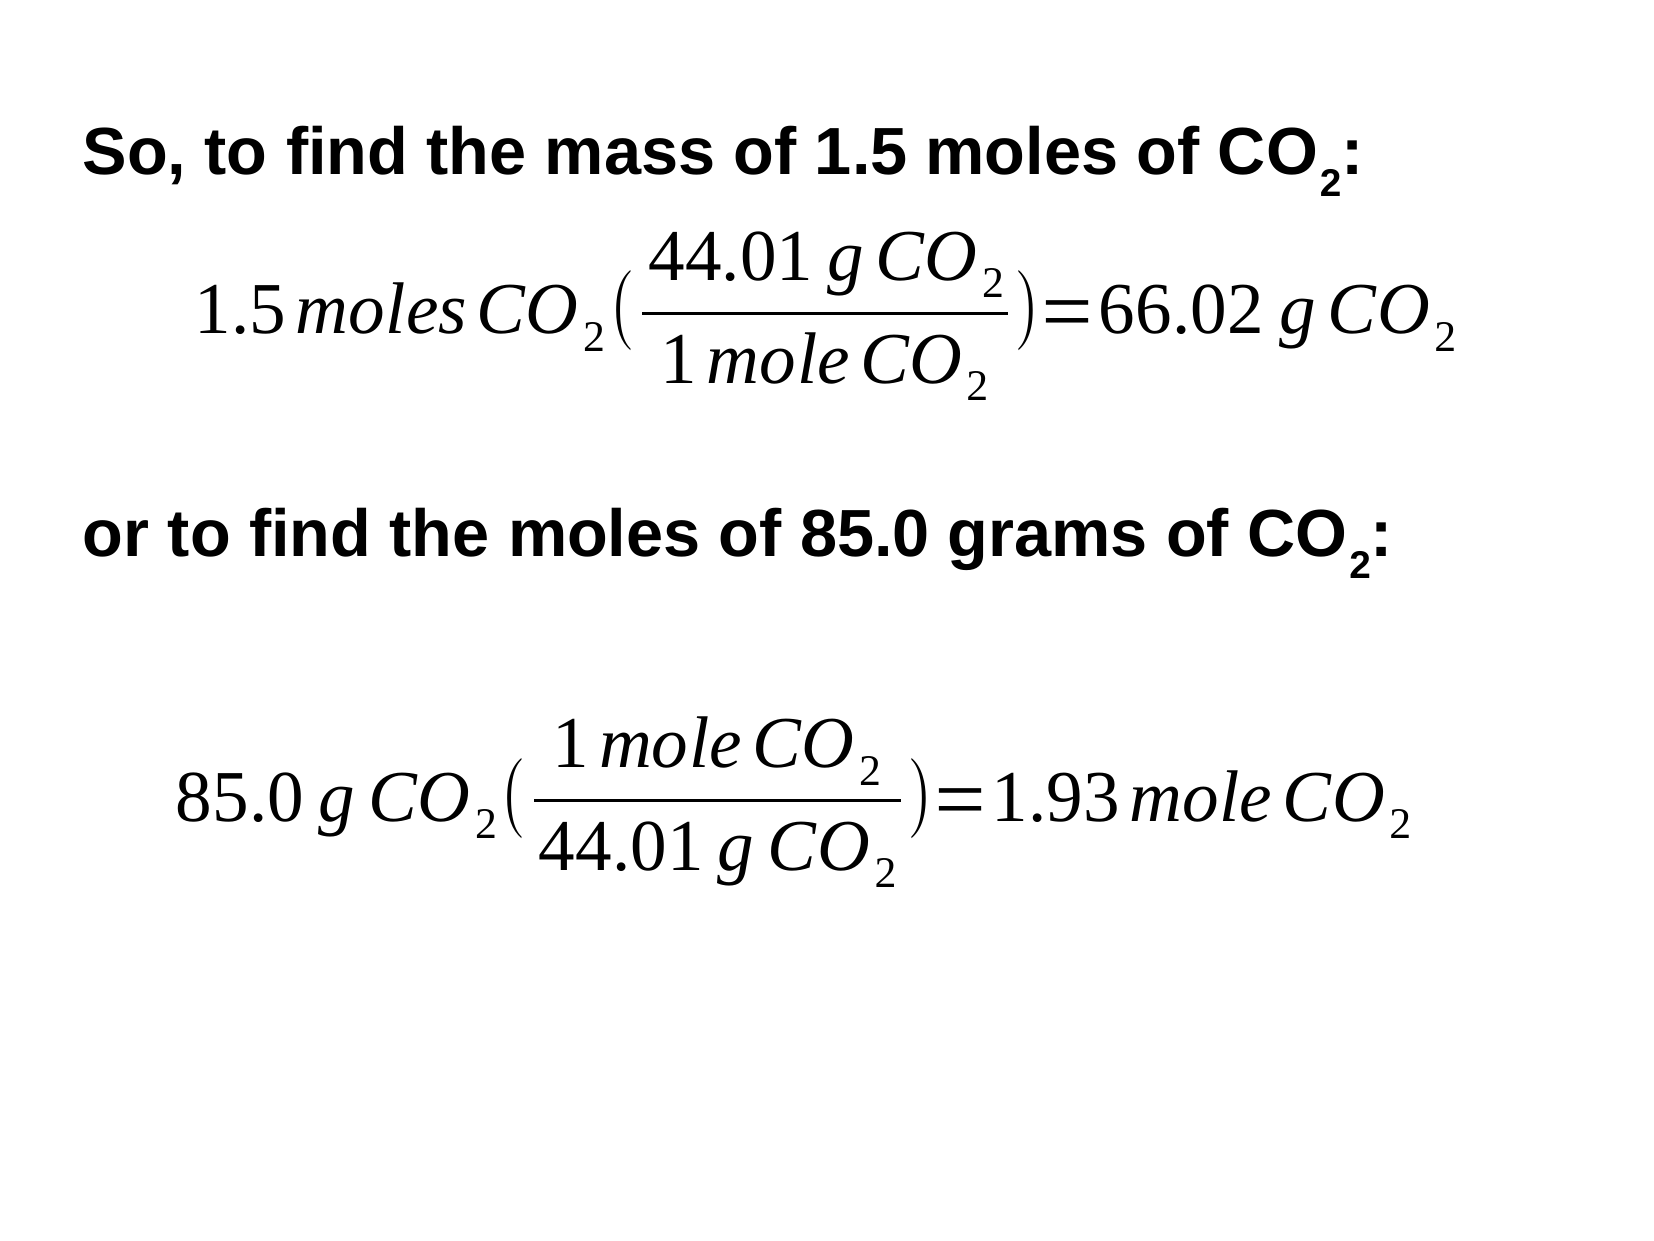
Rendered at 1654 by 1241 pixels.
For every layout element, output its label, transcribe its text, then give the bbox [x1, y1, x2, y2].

chart [168, 702, 1419, 900]
text_box So, to find the mass of 1.5 moles of CO2: or to find the moles of 85.0 grams of CO2: [82, 37, 1571, 1121]
chart [187, 215, 1466, 413]
